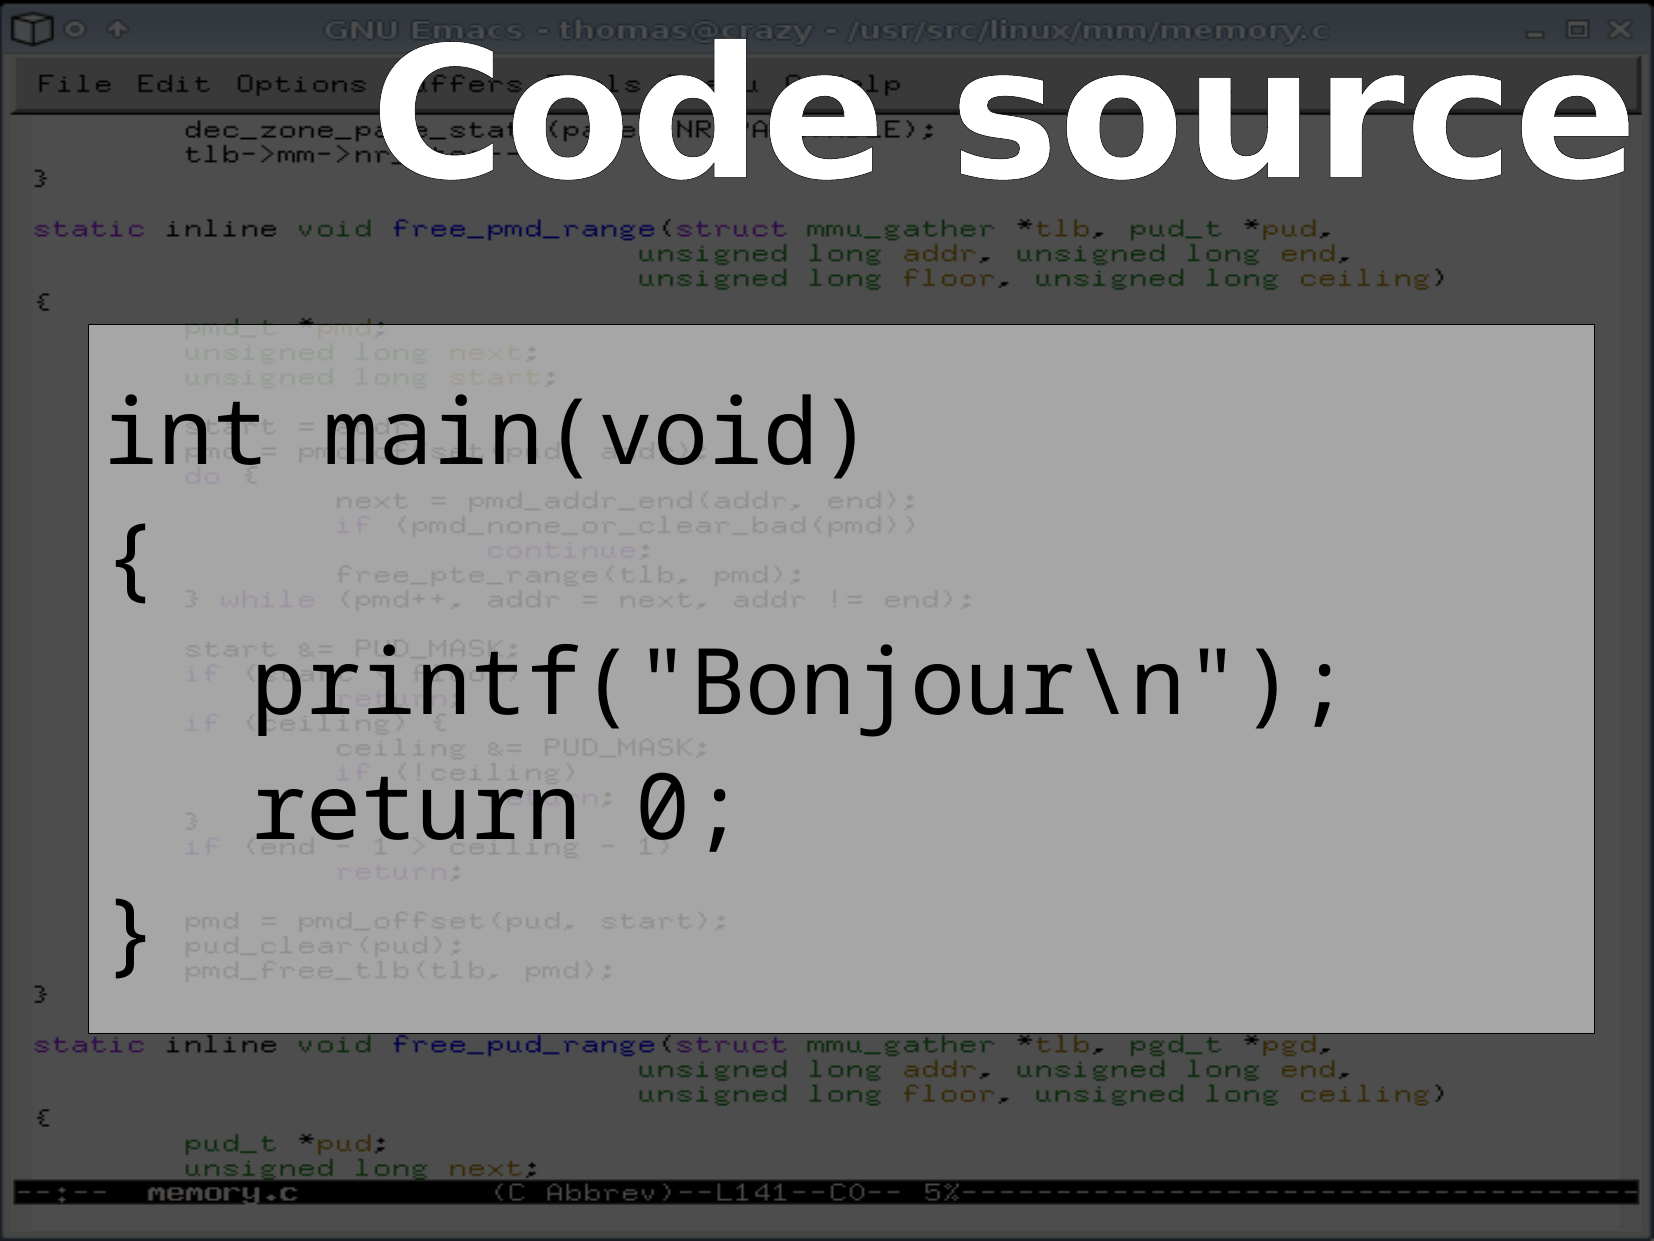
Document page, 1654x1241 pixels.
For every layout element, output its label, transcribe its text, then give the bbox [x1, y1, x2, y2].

text_box int main(void) { printf("Bonjour\n"); return 0; } [88, 324, 1595, 1034]
text_box Code source [0, 0, 1654, 229]
picture [0, 229, 1654, 1241]
